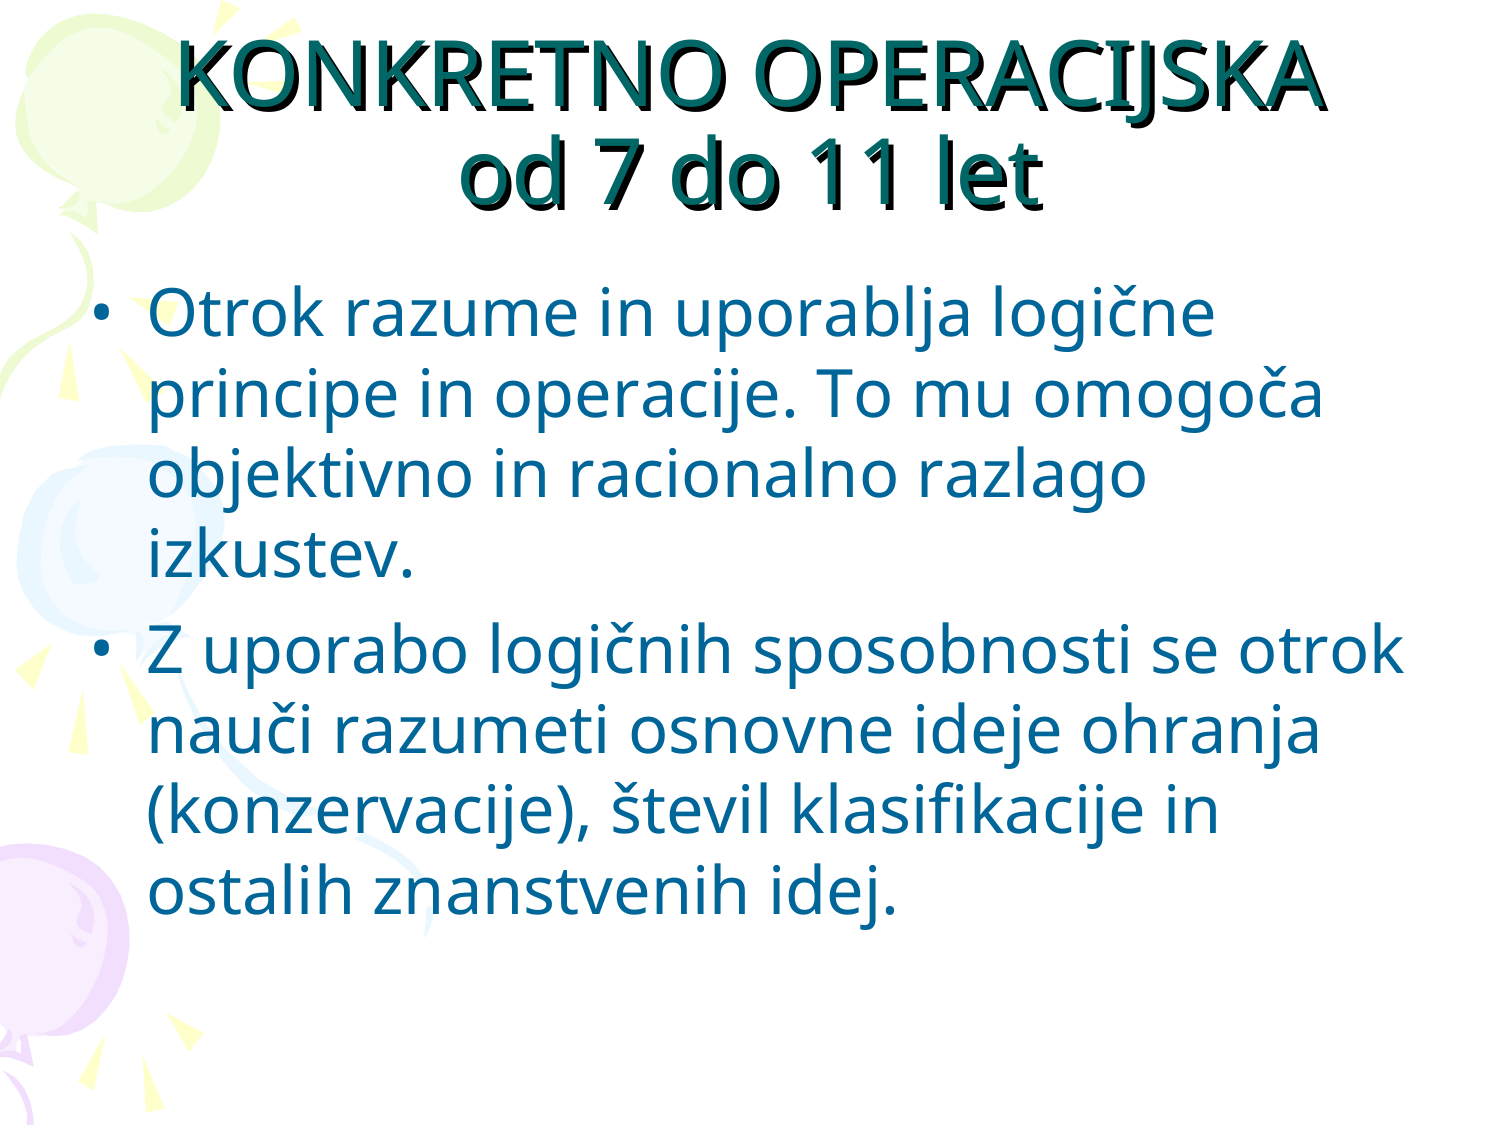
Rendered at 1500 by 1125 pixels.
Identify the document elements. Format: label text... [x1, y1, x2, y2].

list Otrok razume in uporablja logične principe in operacije. To mu omogoča objektivno in racionalno razlago izkustev. Z uporabo logičnih sposobnosti se otrok nauči razumeti osnovne ideje ohranja (konzervacije), števil klasifikacije in ostalih znanstvenih idej. [75, 262, 1426, 994]
title KONKRETNO OPERACIJSKA od 7 do 11 let [72, 16, 1426, 233]
